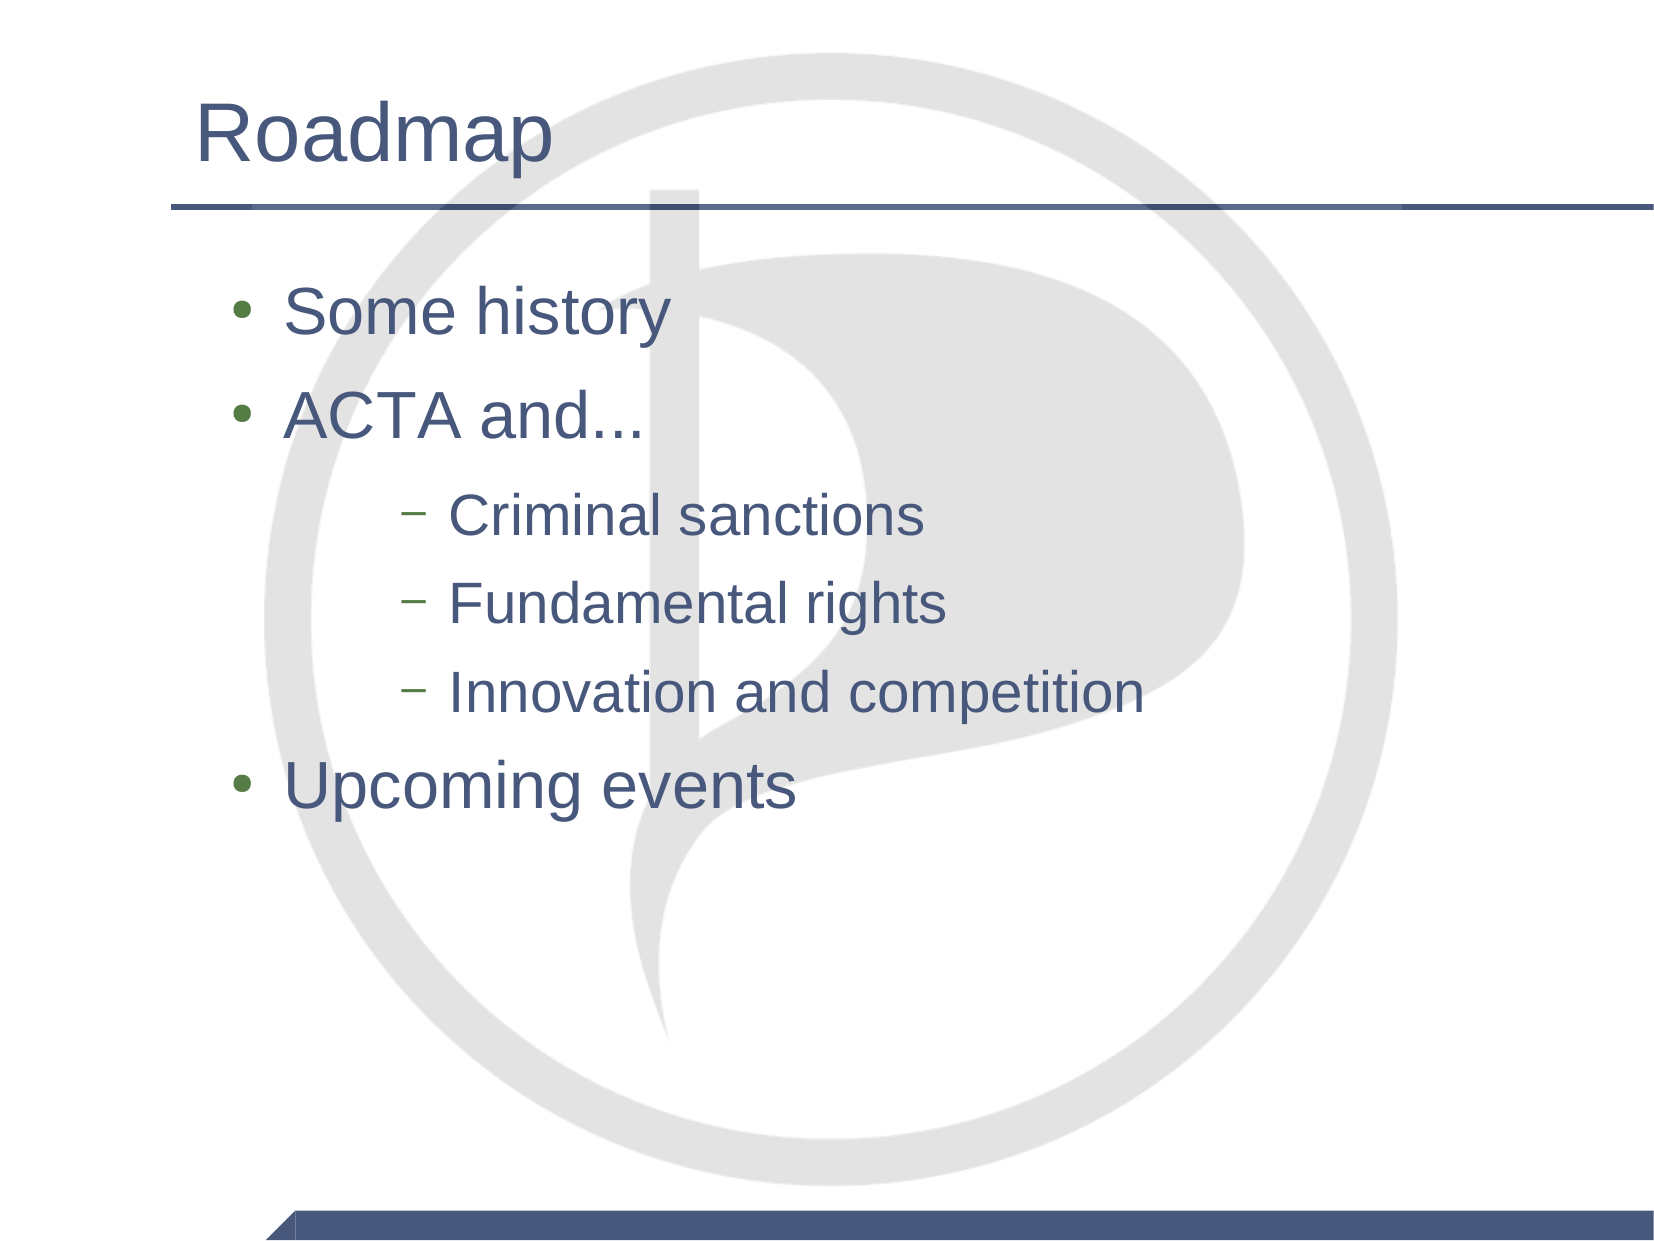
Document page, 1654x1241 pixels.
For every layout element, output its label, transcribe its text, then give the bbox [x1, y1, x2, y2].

list Some history ACTA and... Criminal sanctions Fundamental rights Innovation and competition Upcoming events [212, 274, 1530, 1093]
title Roadmap [194, 29, 1530, 237]
